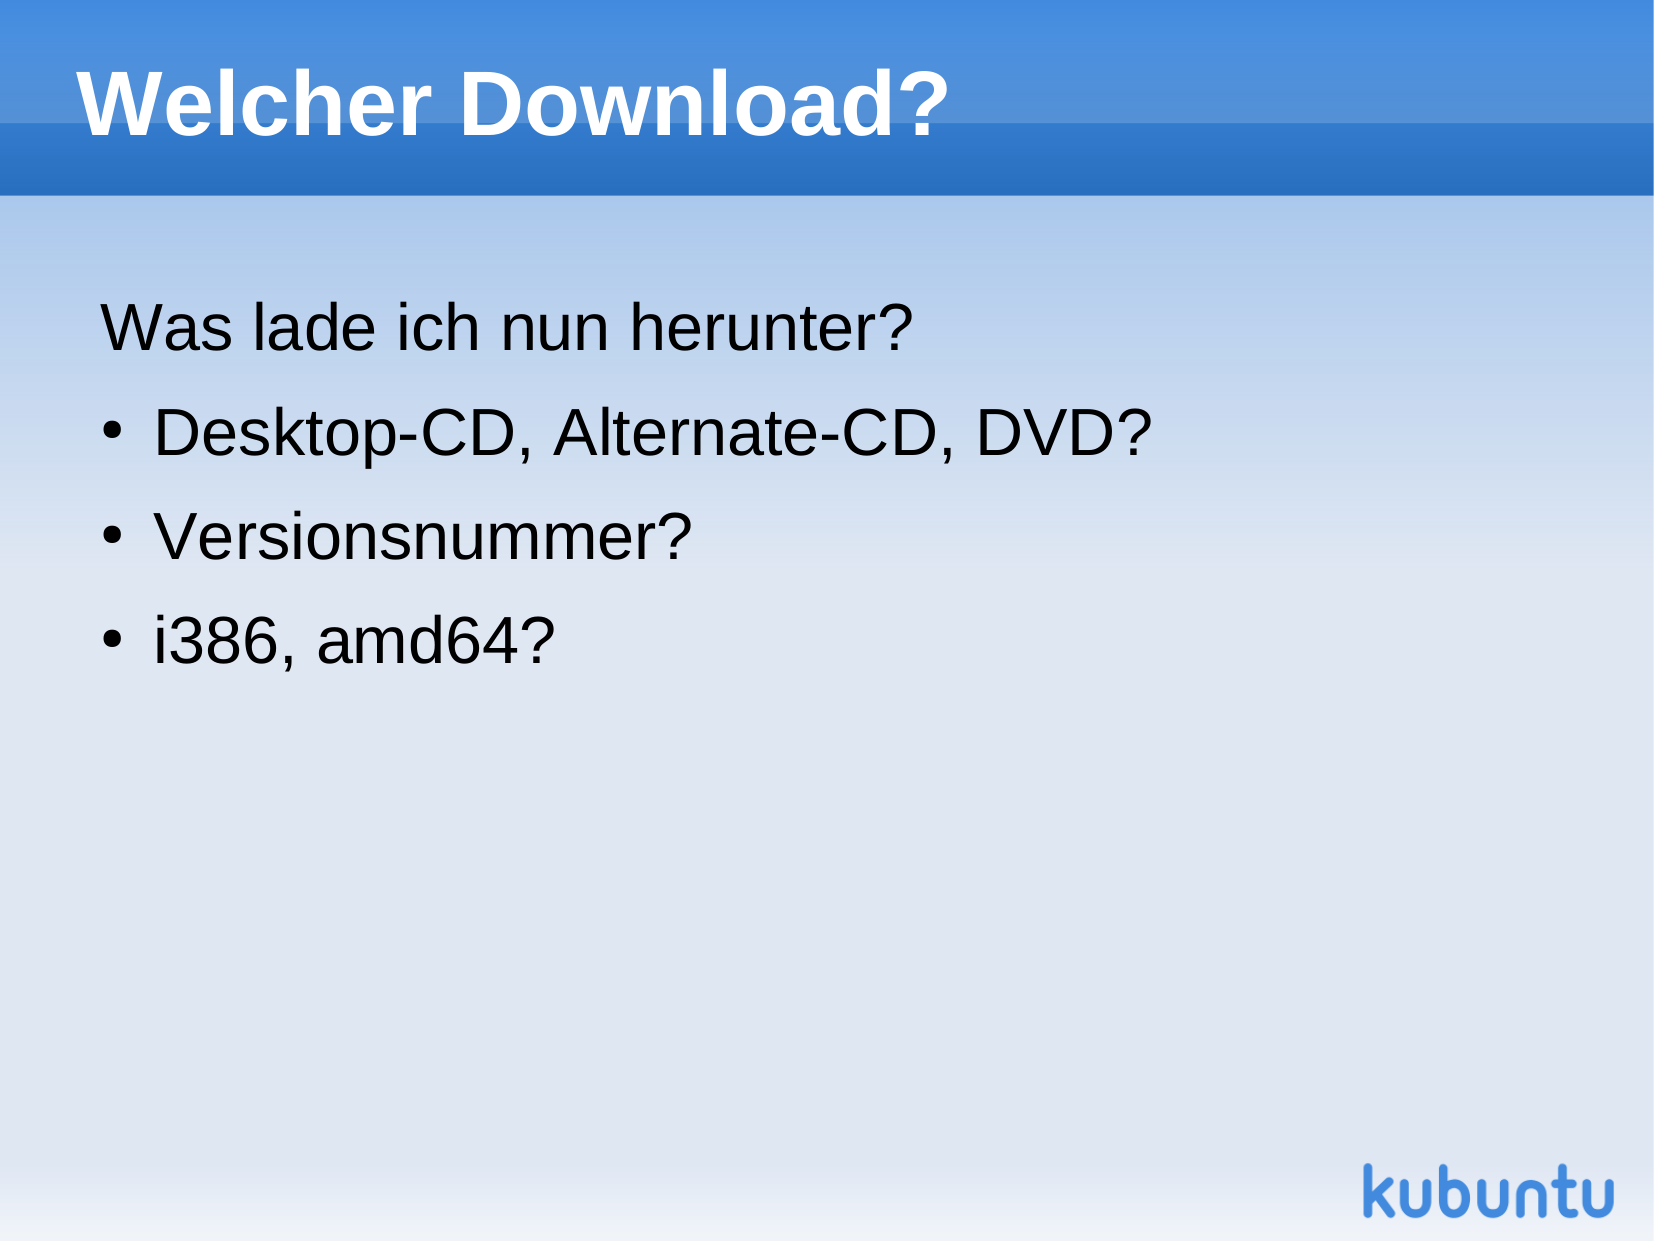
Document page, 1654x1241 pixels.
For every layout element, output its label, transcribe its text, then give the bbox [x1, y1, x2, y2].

picture [0, 0, 1654, 1241]
title Welcher Download? [76, 0, 1565, 208]
list Was lade ich nun herunter? Desktop-CD, Alternate-CD, DVD? Versionsnummer? i386, amd64? [82, 290, 1571, 1109]
